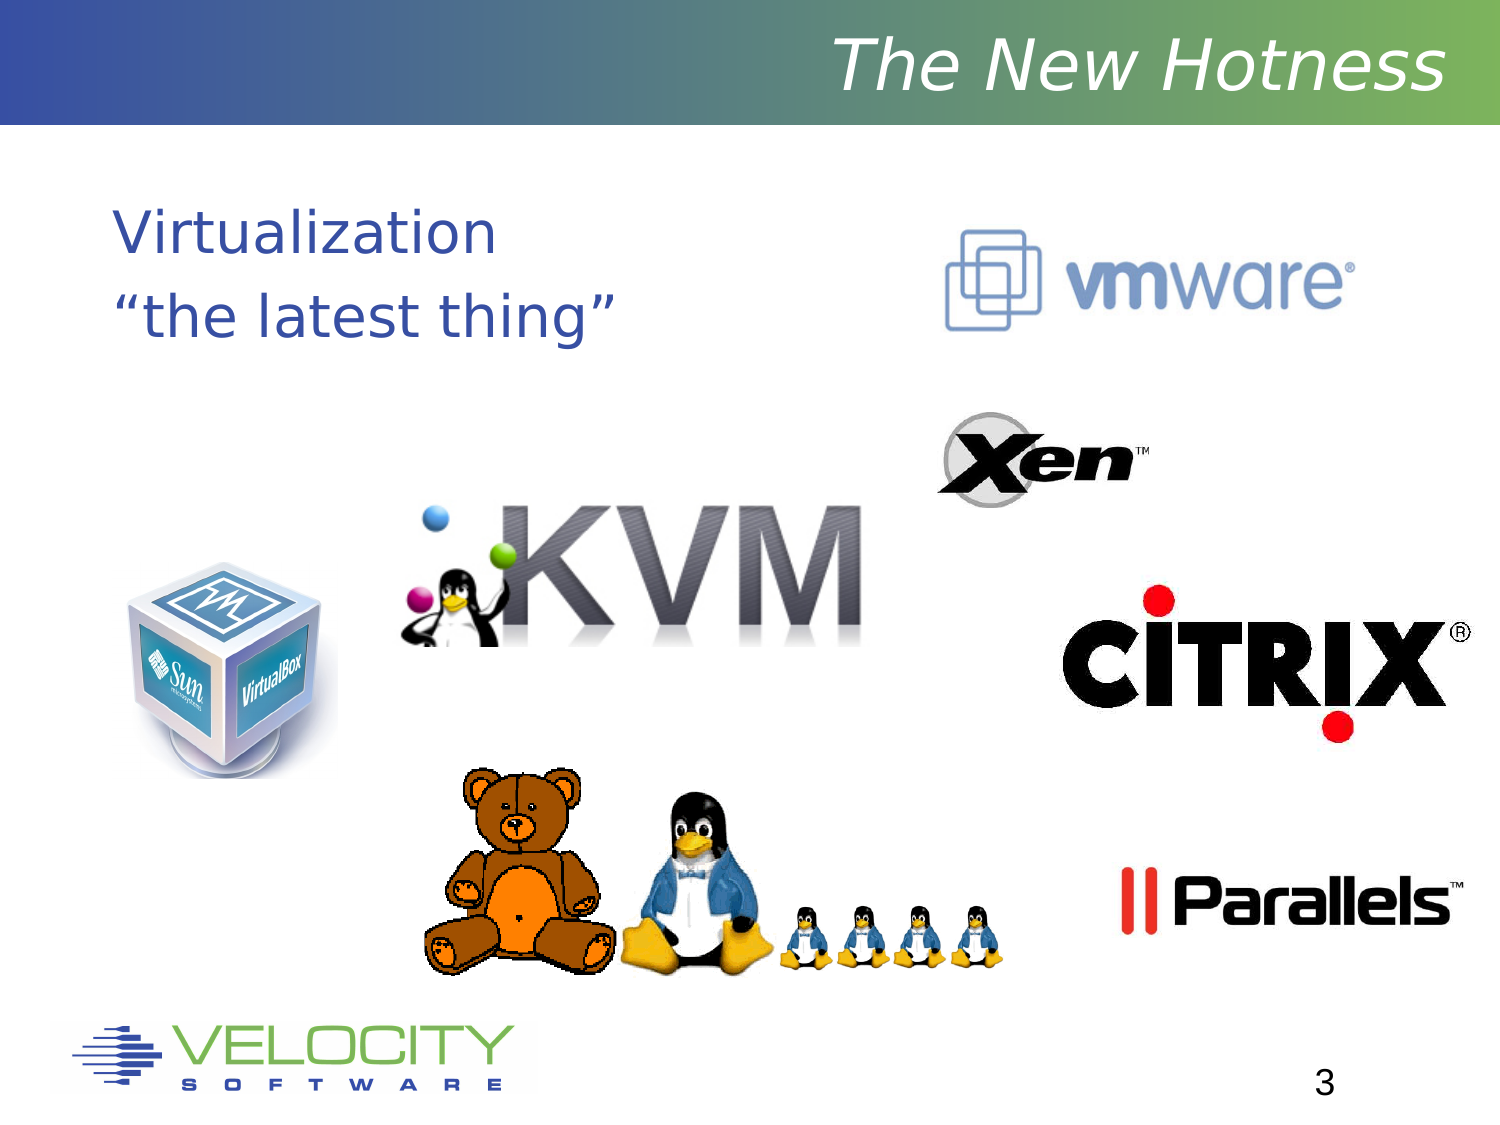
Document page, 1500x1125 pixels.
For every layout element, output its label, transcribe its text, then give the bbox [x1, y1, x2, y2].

picture [1040, 562, 1500, 770]
picture [50, 1021, 538, 1094]
title The New Hotness [62, 12, 1463, 113]
picture [900, 224, 1388, 338]
picture [1087, 862, 1500, 938]
list Virtualization “the latest thing” [70, 187, 1438, 856]
picture [417, 749, 1013, 994]
picture [112, 562, 338, 779]
picture [937, 412, 1149, 508]
